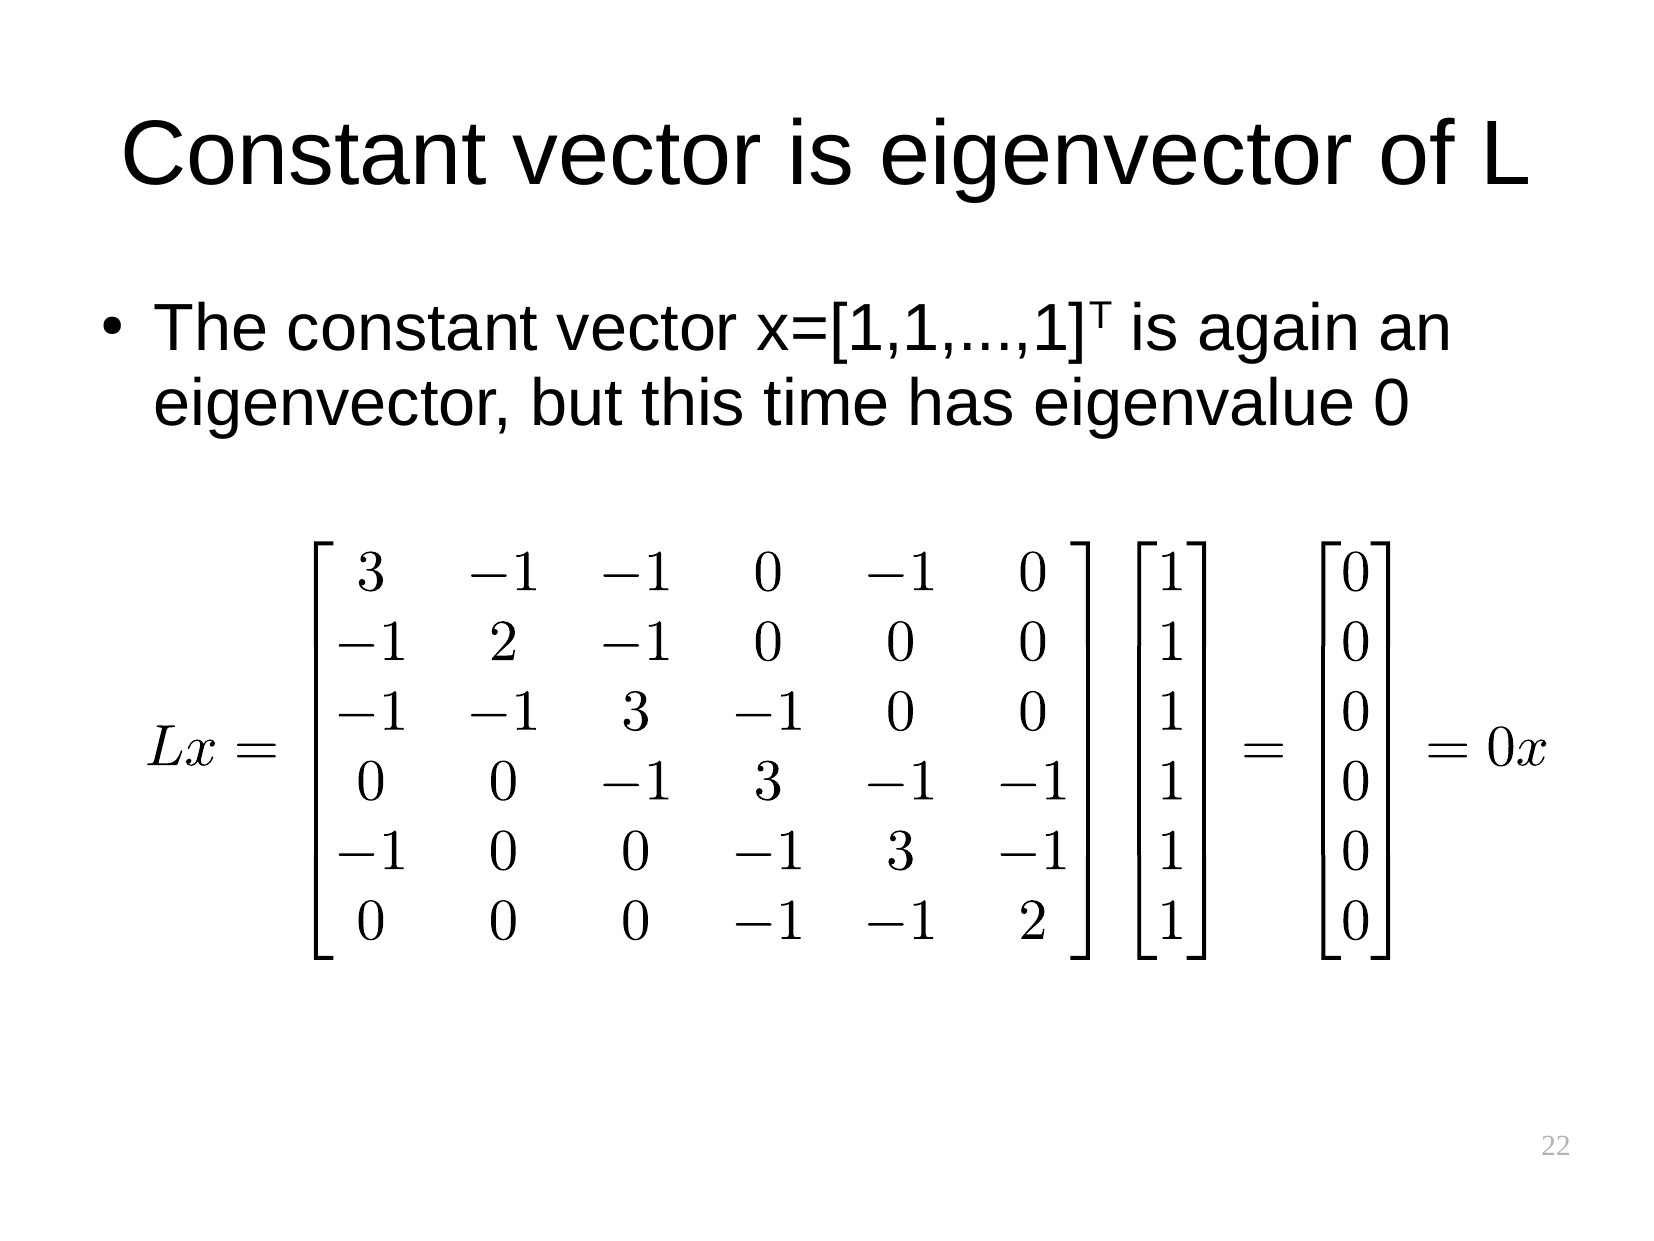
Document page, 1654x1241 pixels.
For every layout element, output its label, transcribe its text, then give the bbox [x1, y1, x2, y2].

list The constant vector x=[1,1,...,1]T is again an eigenvector, but this time has eigenvalue 0 [82, 290, 1571, 1010]
text_box [144, 541, 1549, 961]
title Constant vector is eigenvector of L [82, 49, 1571, 257]
